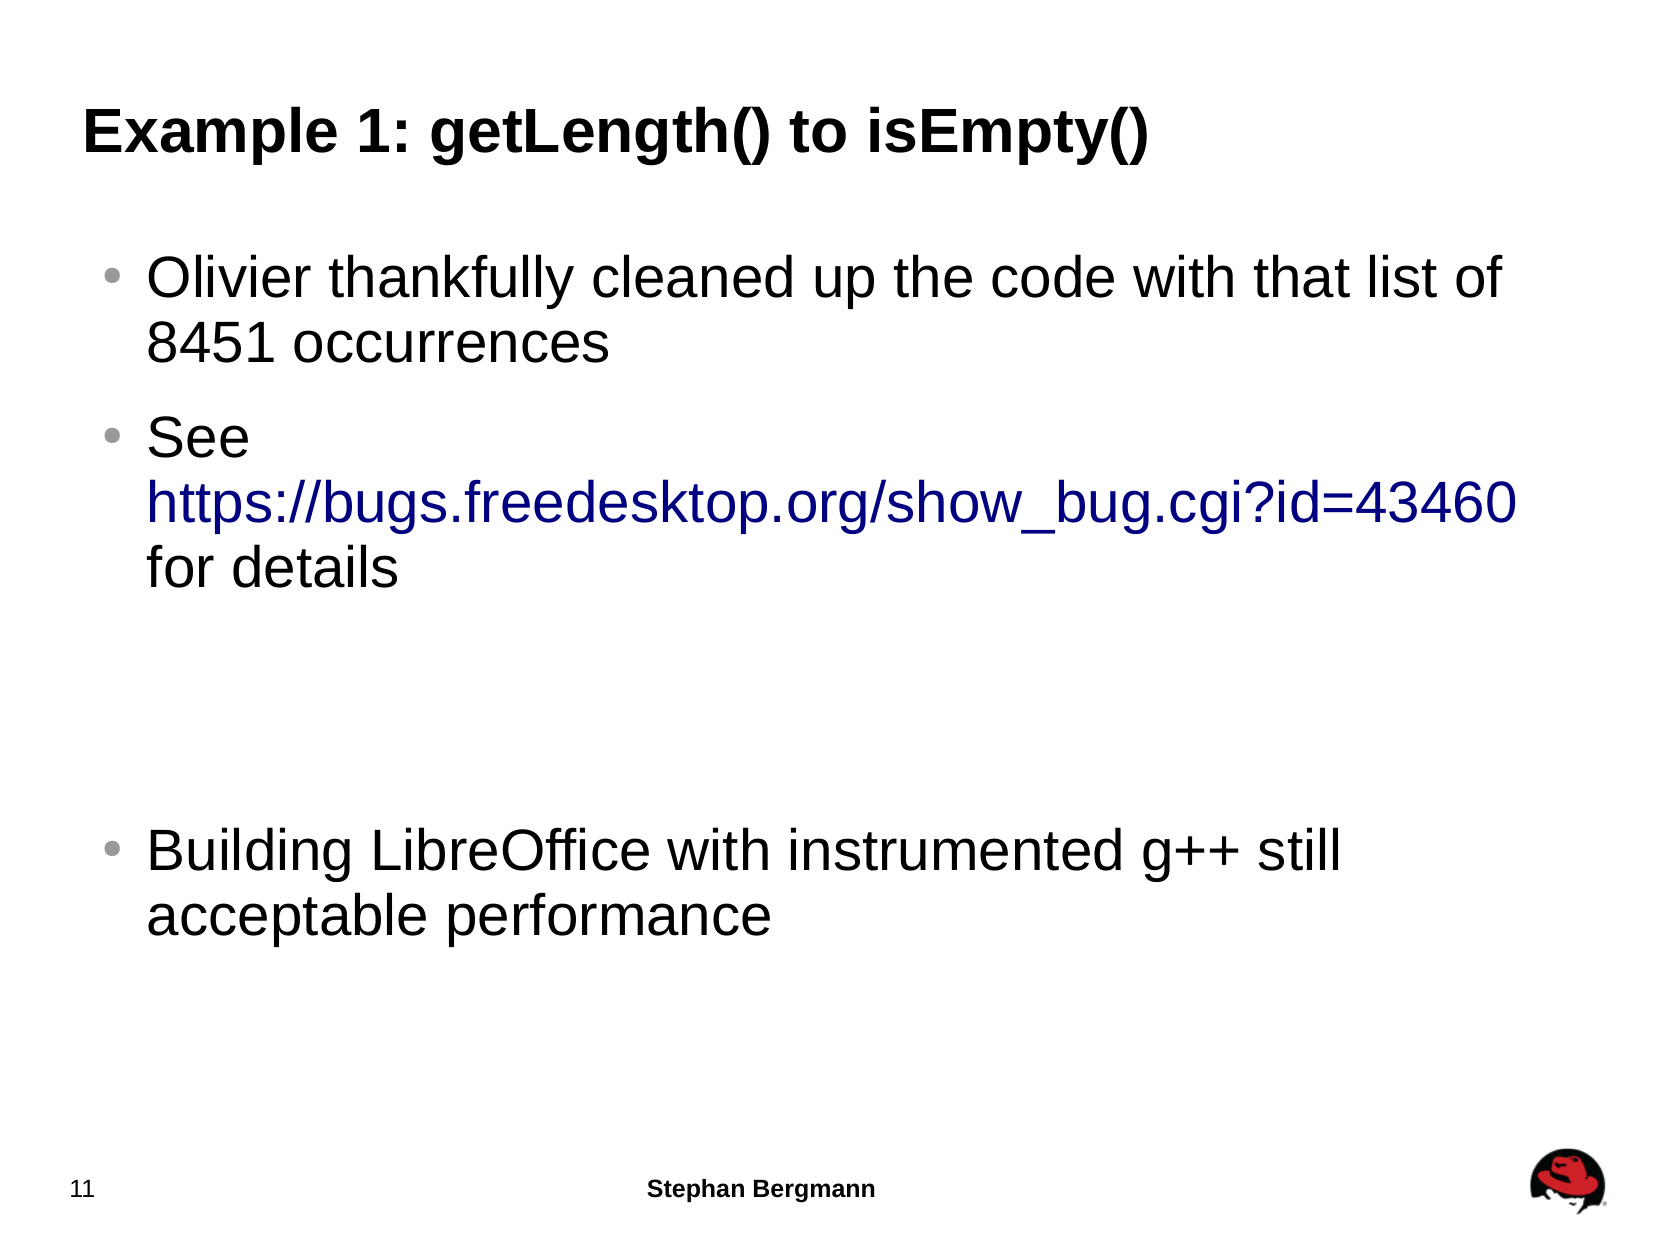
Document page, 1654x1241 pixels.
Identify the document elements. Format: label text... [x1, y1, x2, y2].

picture [1529, 1146, 1613, 1224]
list Olivier thankfully cleaned up the code with that list of 8451 occurrences See https://bugs.freedesktop.org/show_bug.cgi?id=43460 for details Building LibreOffice with instrumented g++ still acceptable performance [86, 244, 1576, 1039]
title Example 1: getLength() to isEmpty() [82, 37, 1571, 226]
